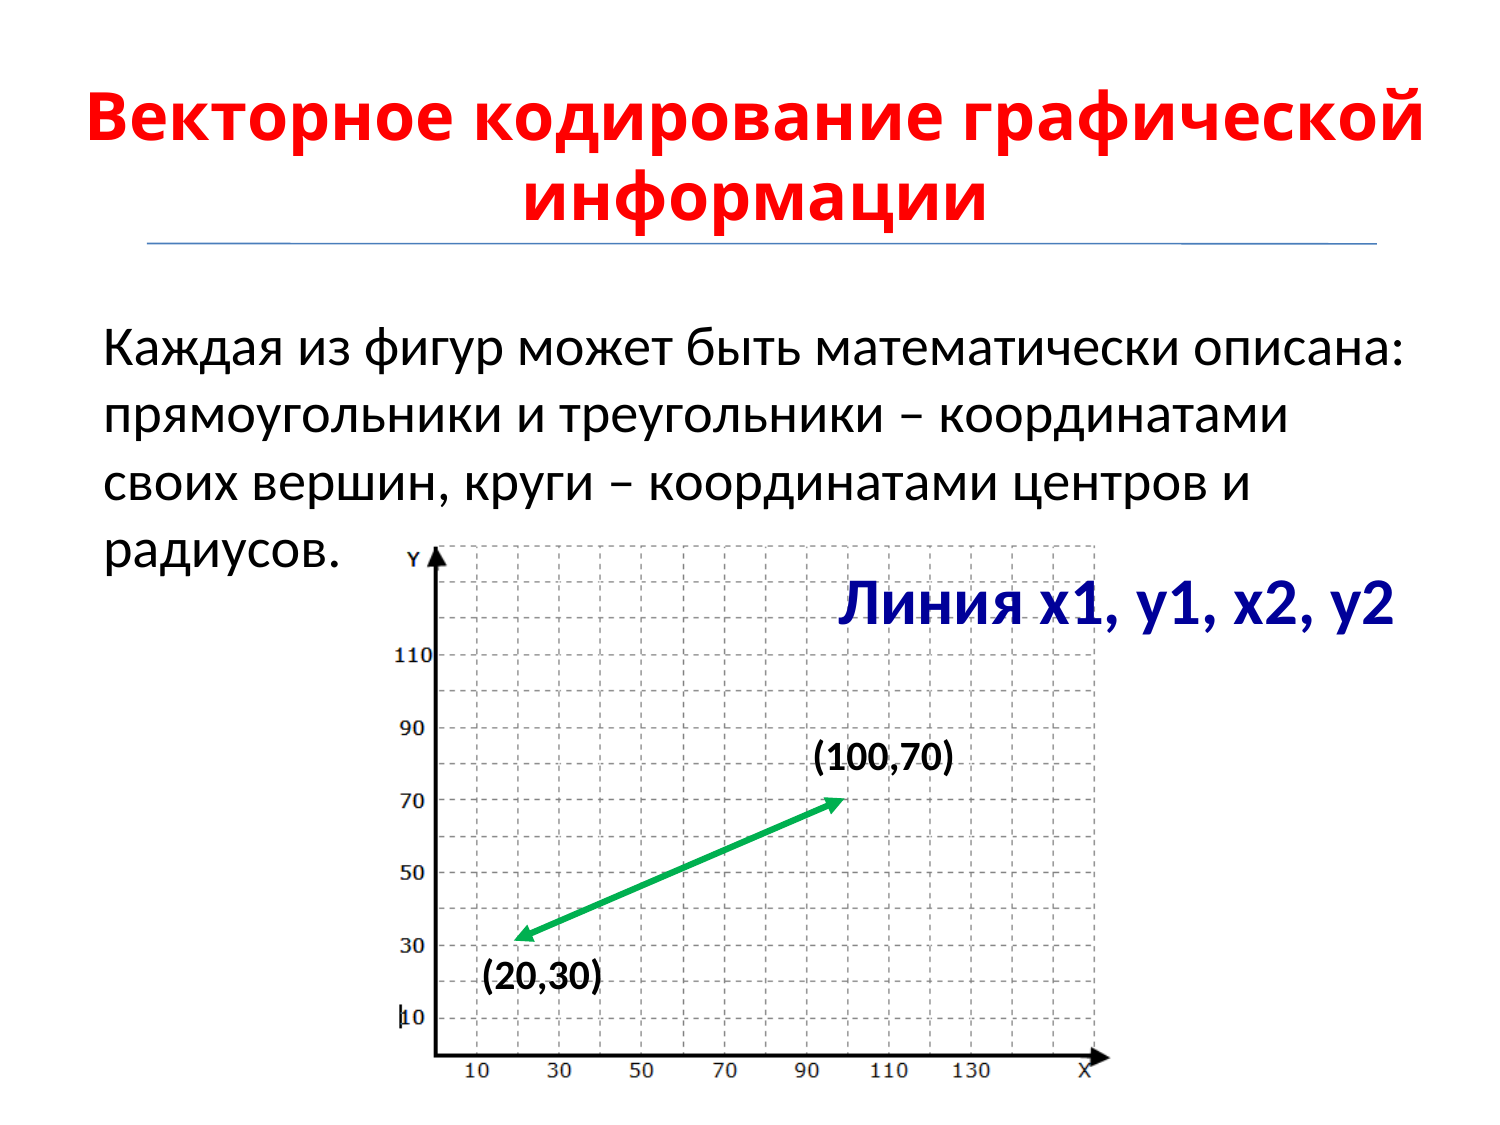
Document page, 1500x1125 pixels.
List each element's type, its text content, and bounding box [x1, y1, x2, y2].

text_box Каждая из фигур может быть математически описана: прямоугольники и треугольники – координатами своих вершин, круги – координатами центров и радиусов. [88, 301, 1436, 587]
text_box (20,30) [466, 940, 619, 1006]
text_box (100,70) [797, 721, 971, 787]
text_box Векторное кодирование графической информации [64, 66, 1447, 242]
text_box Линия x1, y1, x2, y2 [823, 550, 1411, 647]
picture [383, 515, 1119, 1094]
